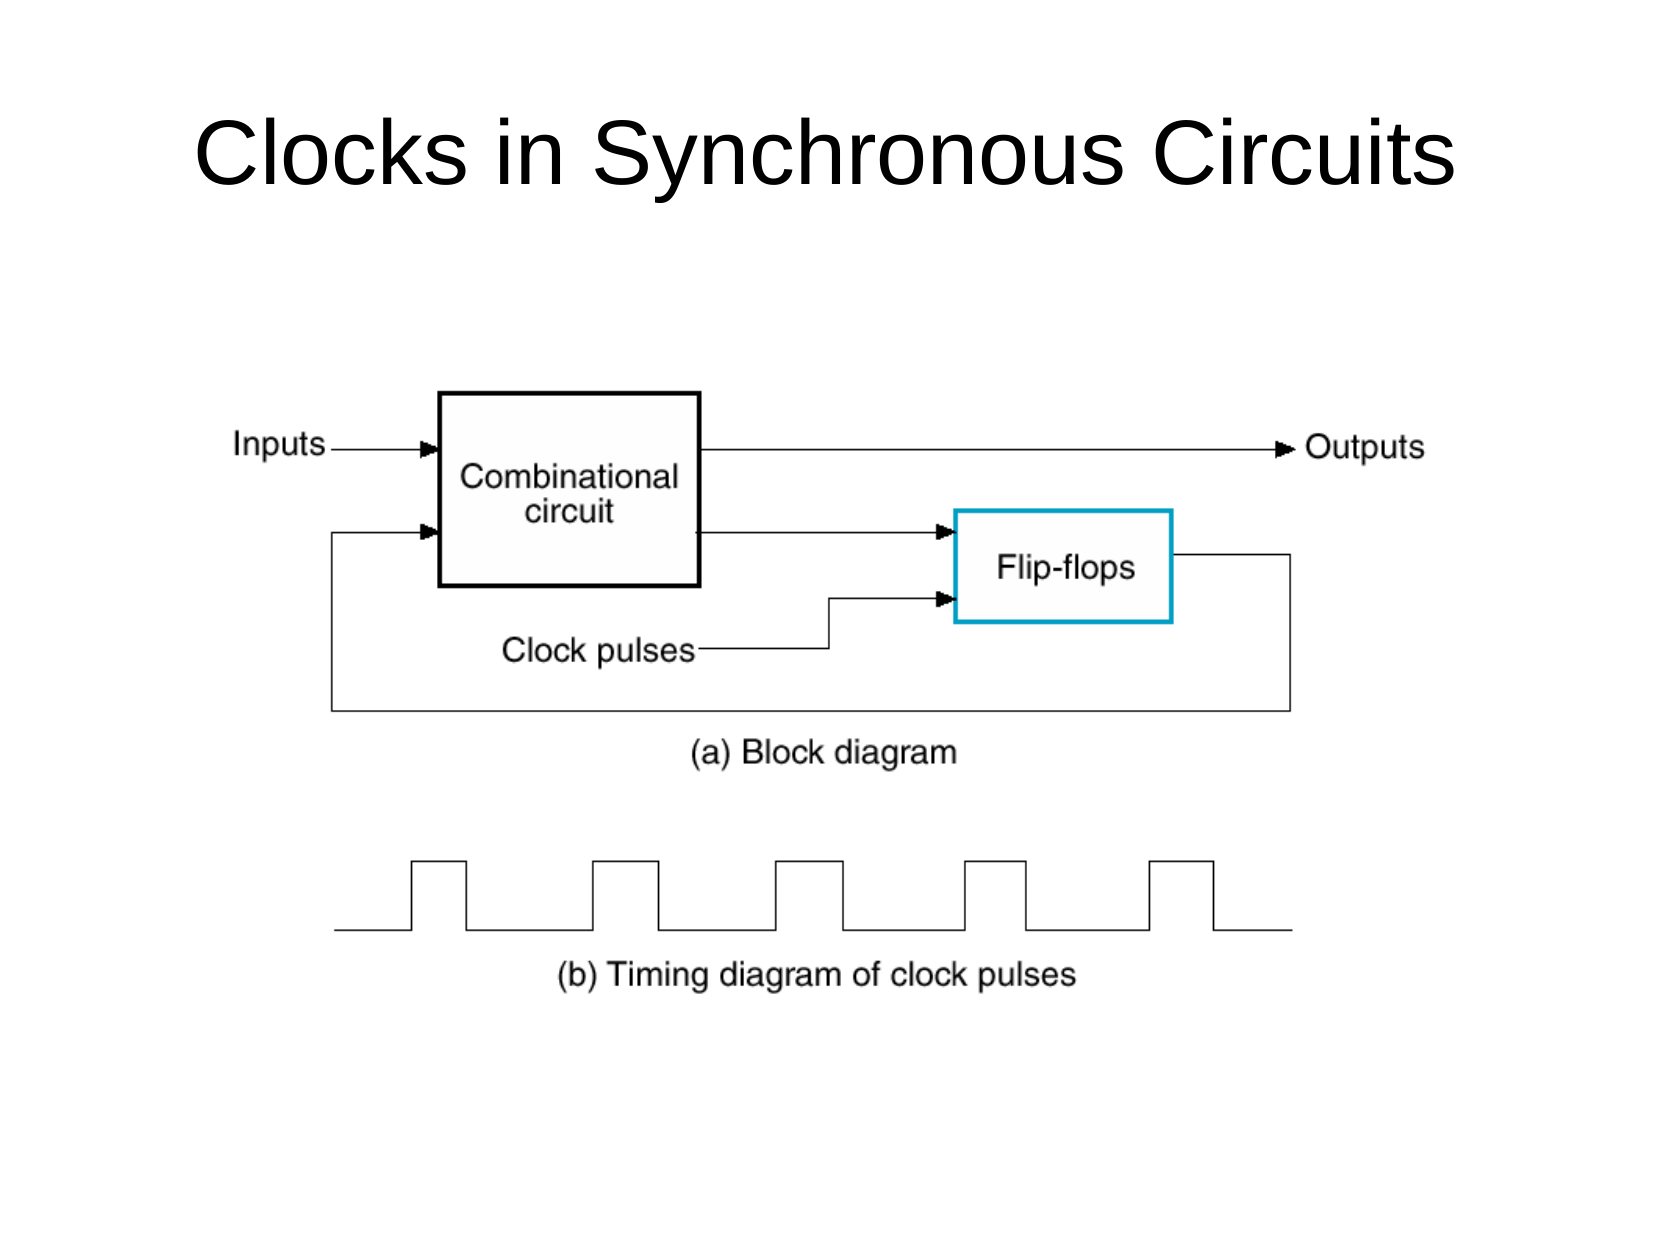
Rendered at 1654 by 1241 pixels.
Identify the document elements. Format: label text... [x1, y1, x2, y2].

title Clocks in Synchronous Circuits [82, 49, 1571, 257]
picture [225, 374, 1435, 1008]
